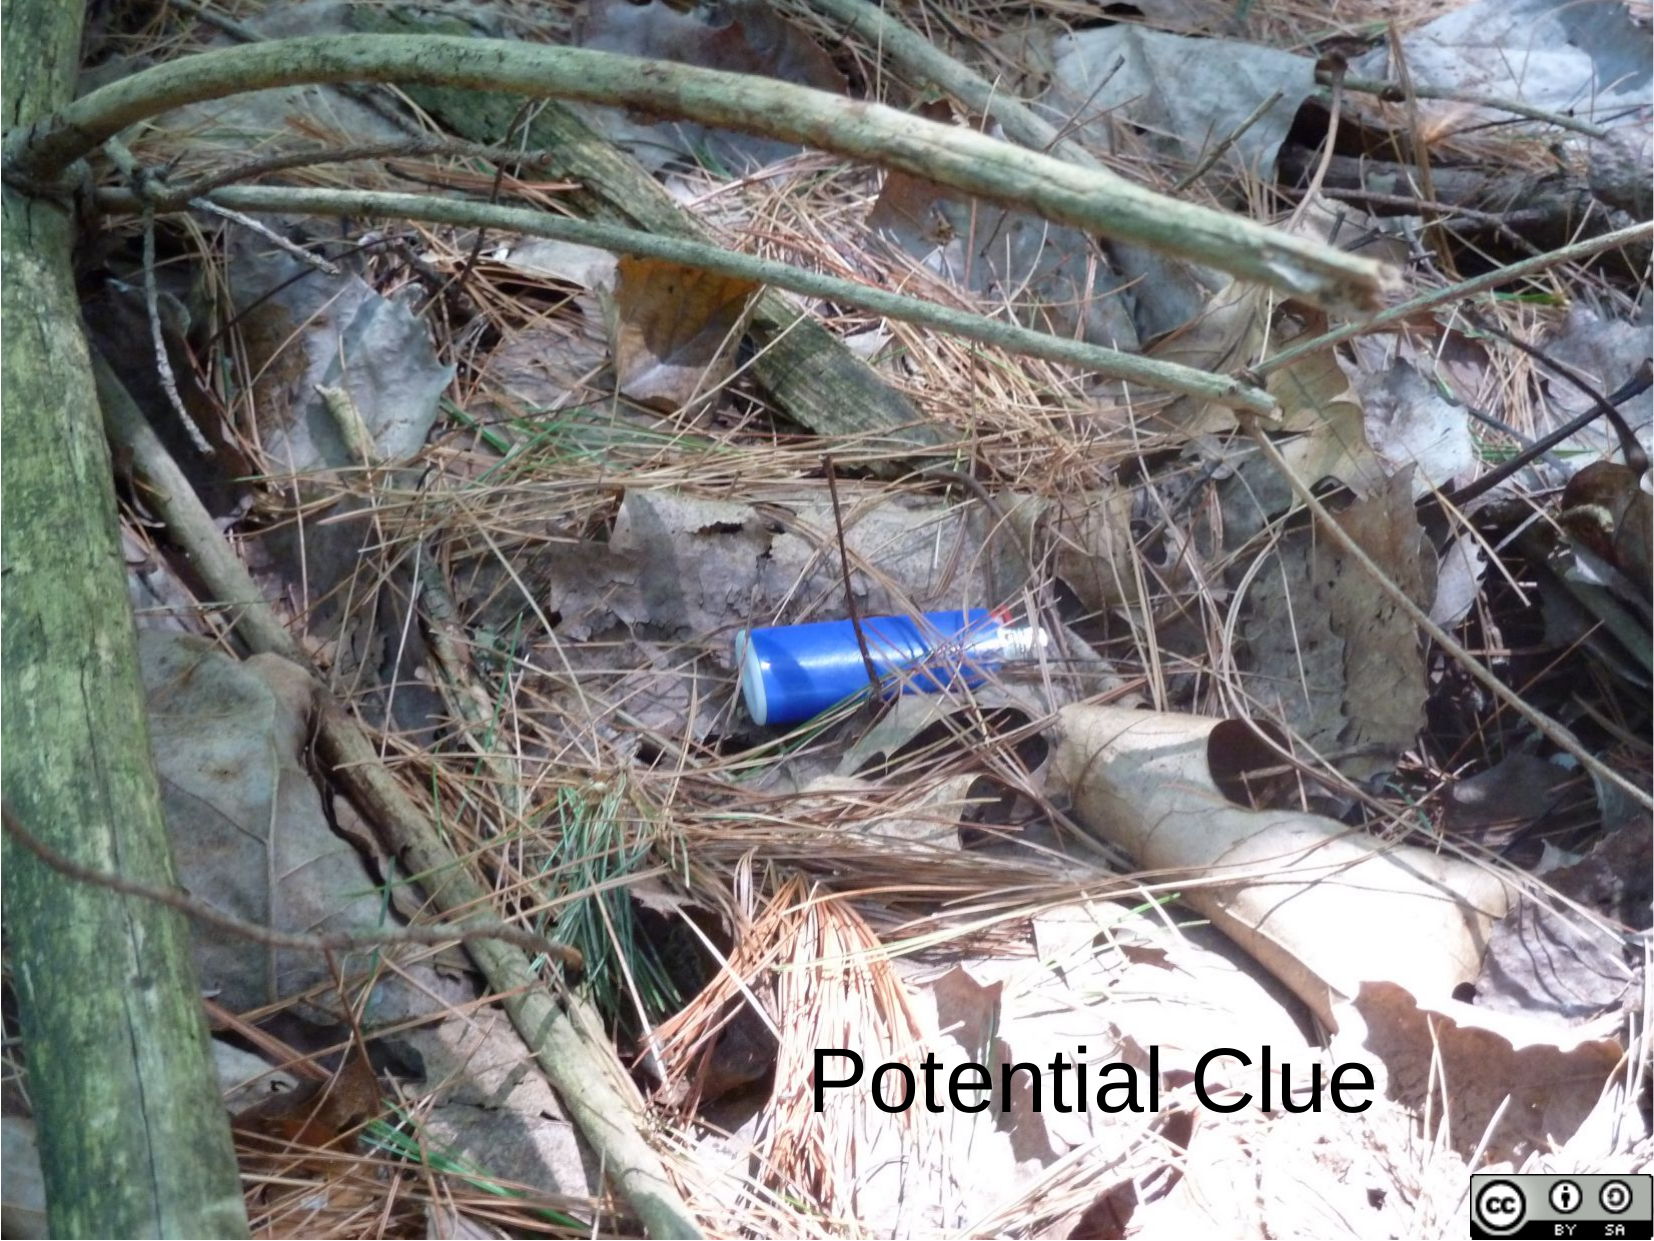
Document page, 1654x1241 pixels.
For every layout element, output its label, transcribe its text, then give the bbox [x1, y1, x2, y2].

picture [1, 0, 1654, 1240]
title Potential Clue [703, 976, 1484, 1184]
